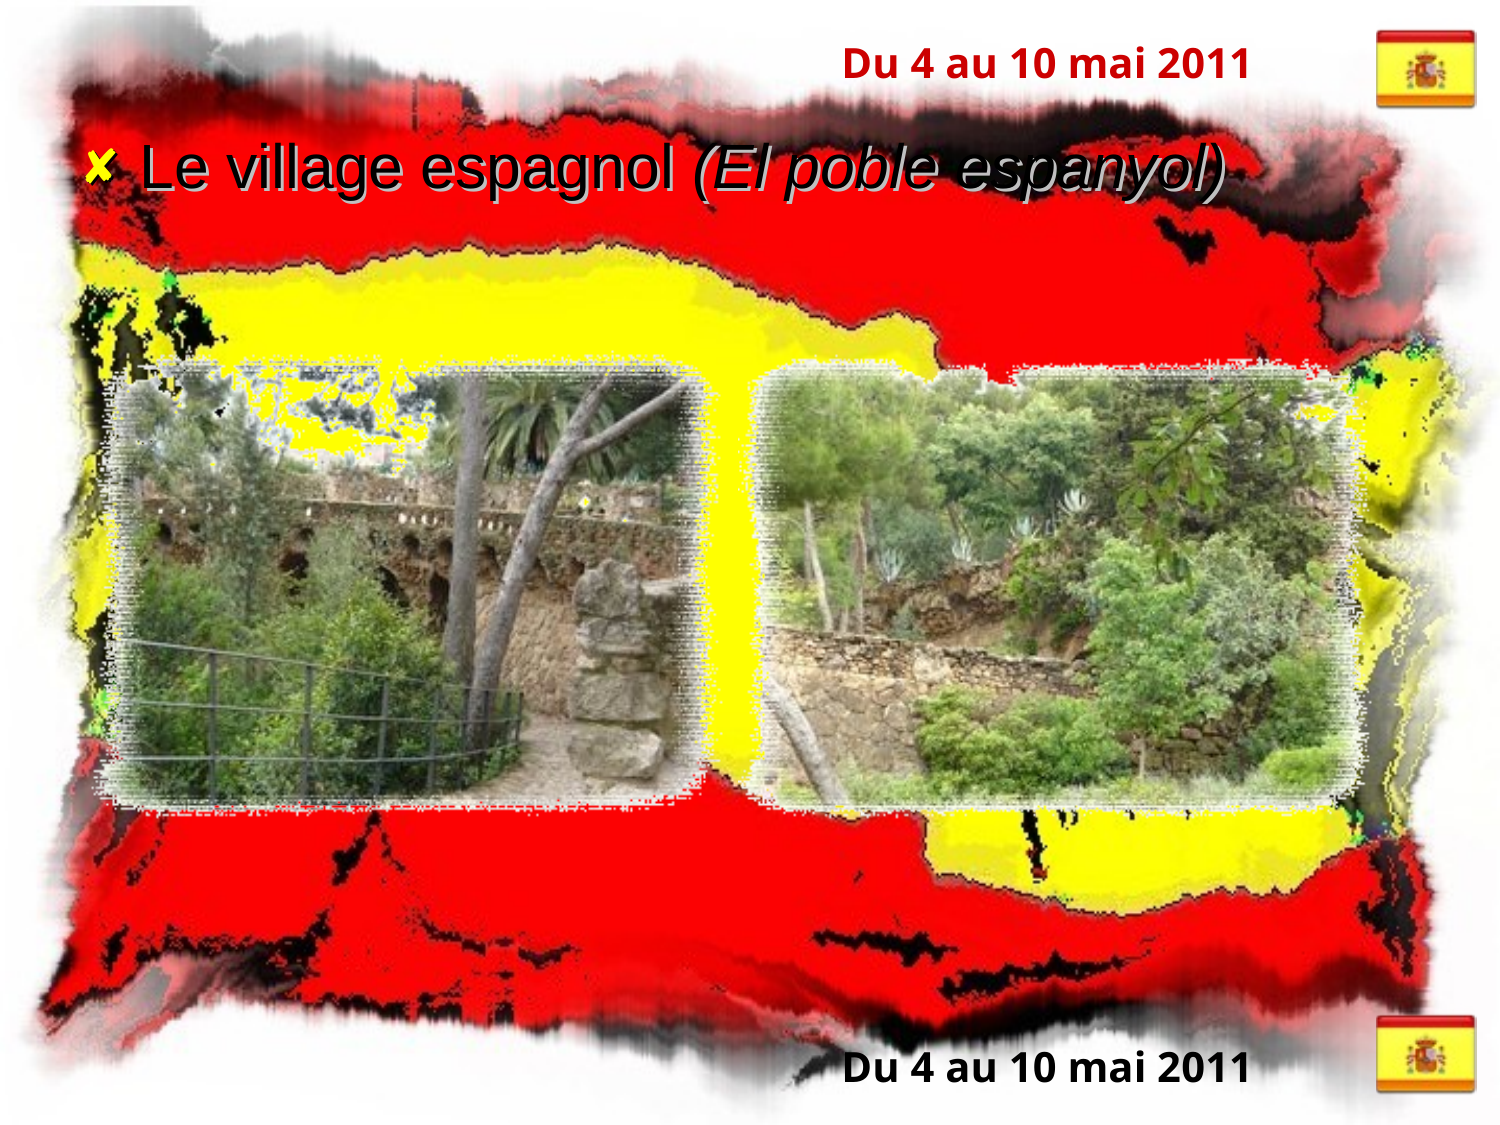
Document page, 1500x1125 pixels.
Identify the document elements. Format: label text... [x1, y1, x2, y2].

picture [0, 0, 1500, 1125]
text_box  Le village espagnol (El poble espanyol) [64, 118, 1447, 209]
